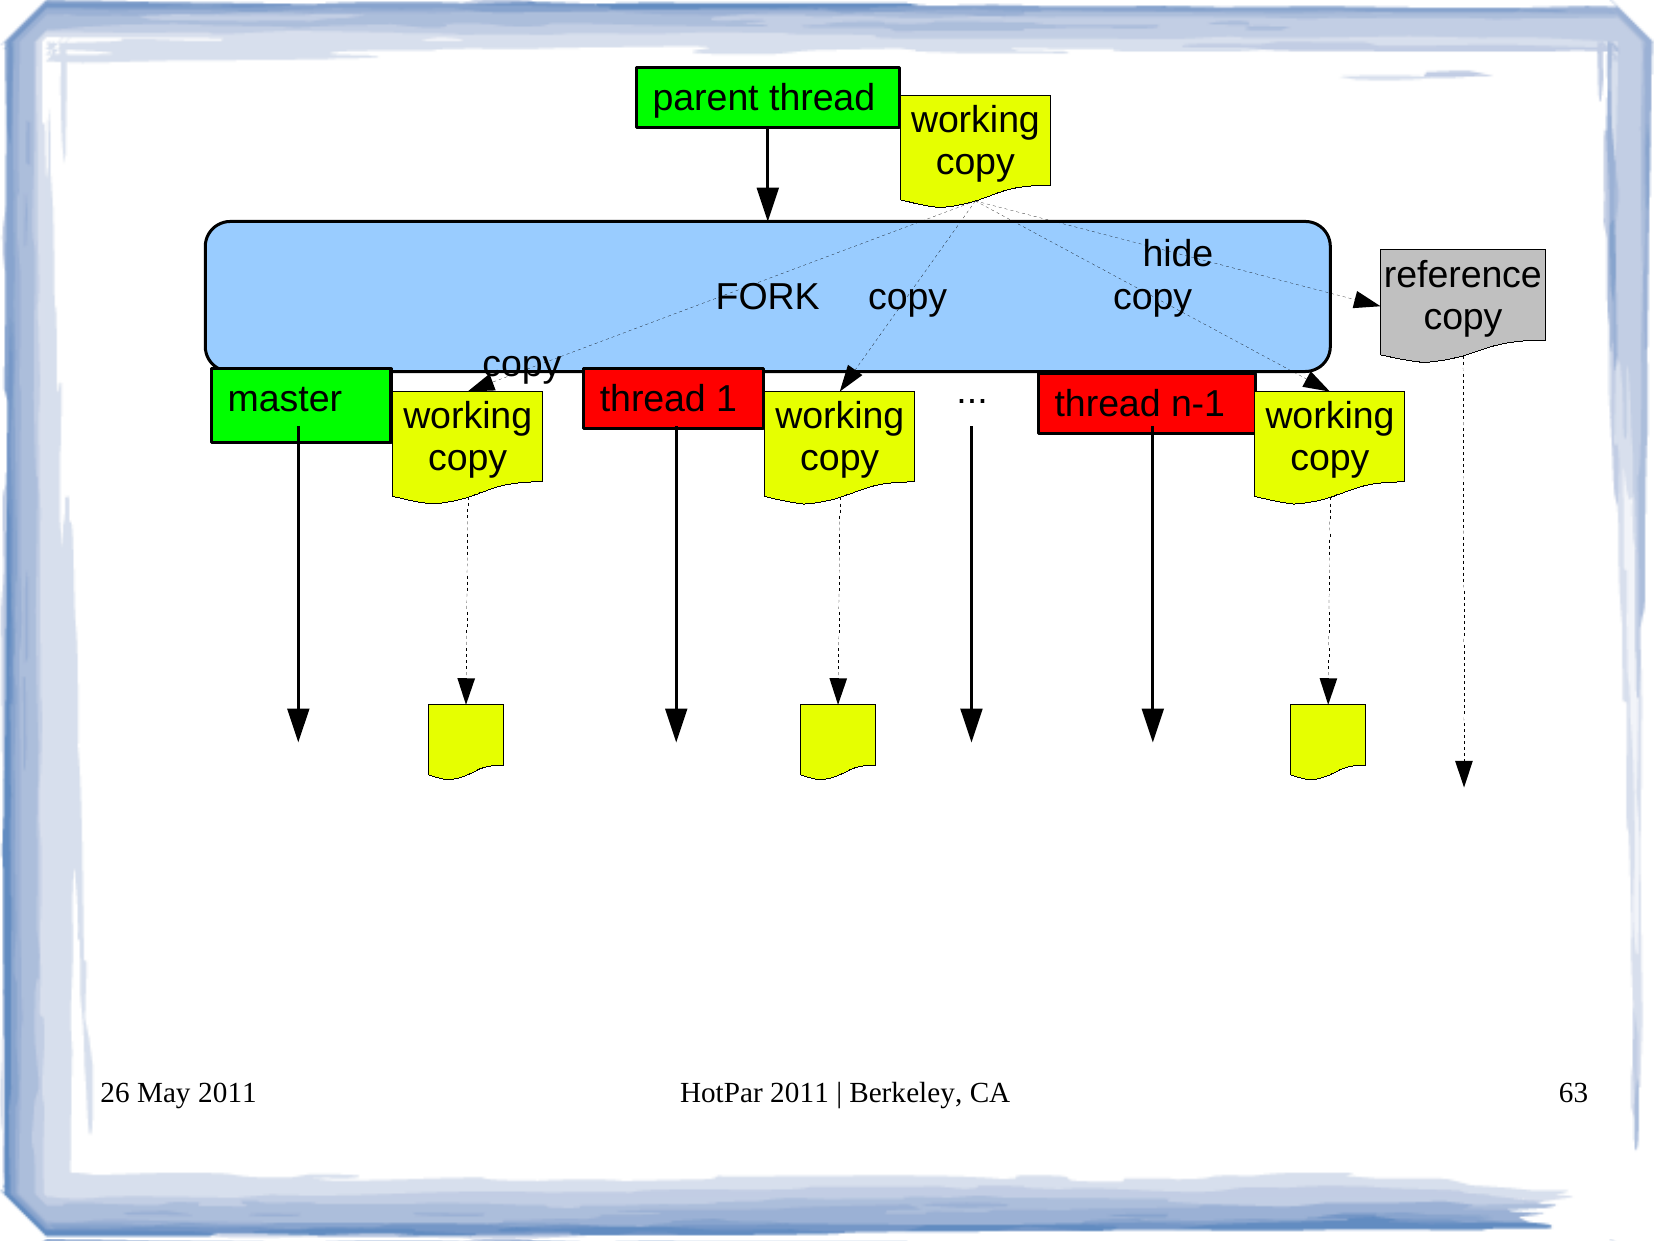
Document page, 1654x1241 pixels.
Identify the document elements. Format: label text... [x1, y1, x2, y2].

text_box working copy [900, 95, 1051, 208]
text_box reference copy [1380, 249, 1546, 363]
text_box thread 1 [583, 368, 764, 429]
picture [0, 0, 1654, 1241]
text_box working copy [764, 391, 915, 505]
text_box thread n-1 [1038, 373, 1256, 434]
text_box working copy [392, 391, 543, 504]
text_box [800, 704, 876, 780]
text_box FORK [205, 221, 1331, 372]
text_box working copy [1254, 391, 1405, 505]
text_box ... [941, 361, 1017, 419]
text_box FORK [527, 358, 537, 372]
text_box FORK [506, 358, 517, 372]
text_box [1290, 704, 1366, 780]
text_box master [211, 368, 392, 443]
text_box [428, 704, 504, 780]
text_box parent thread [636, 67, 900, 128]
